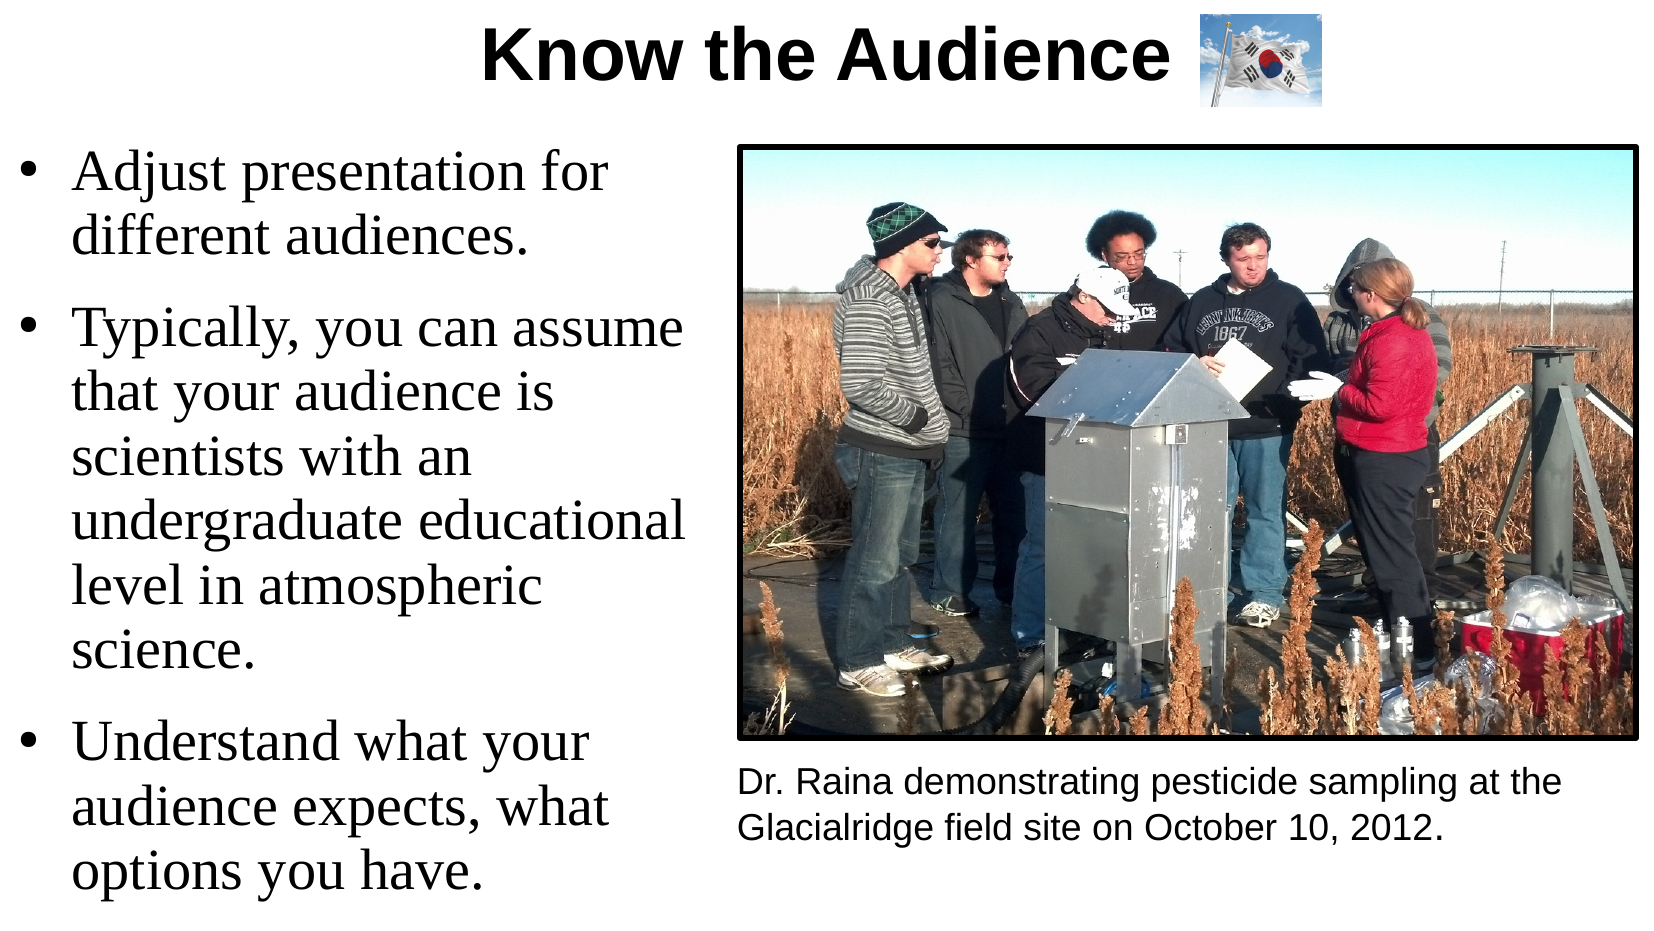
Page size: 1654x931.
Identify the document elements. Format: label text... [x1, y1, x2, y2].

text_box Dr. Raina demonstrating pesticide sampling at the Glacialridge field site on October 10, 2012. [722, 753, 1636, 857]
picture [742, 150, 1633, 736]
title Know the Audience [0, 3, 1654, 105]
picture [1200, 14, 1322, 107]
list Adjust presentation for different audiences. Typically, you can assume that your audience is scientists with an undergraduate educational level in atmospheric science. Understand what your audience expects, what options you have. [0, 138, 736, 886]
